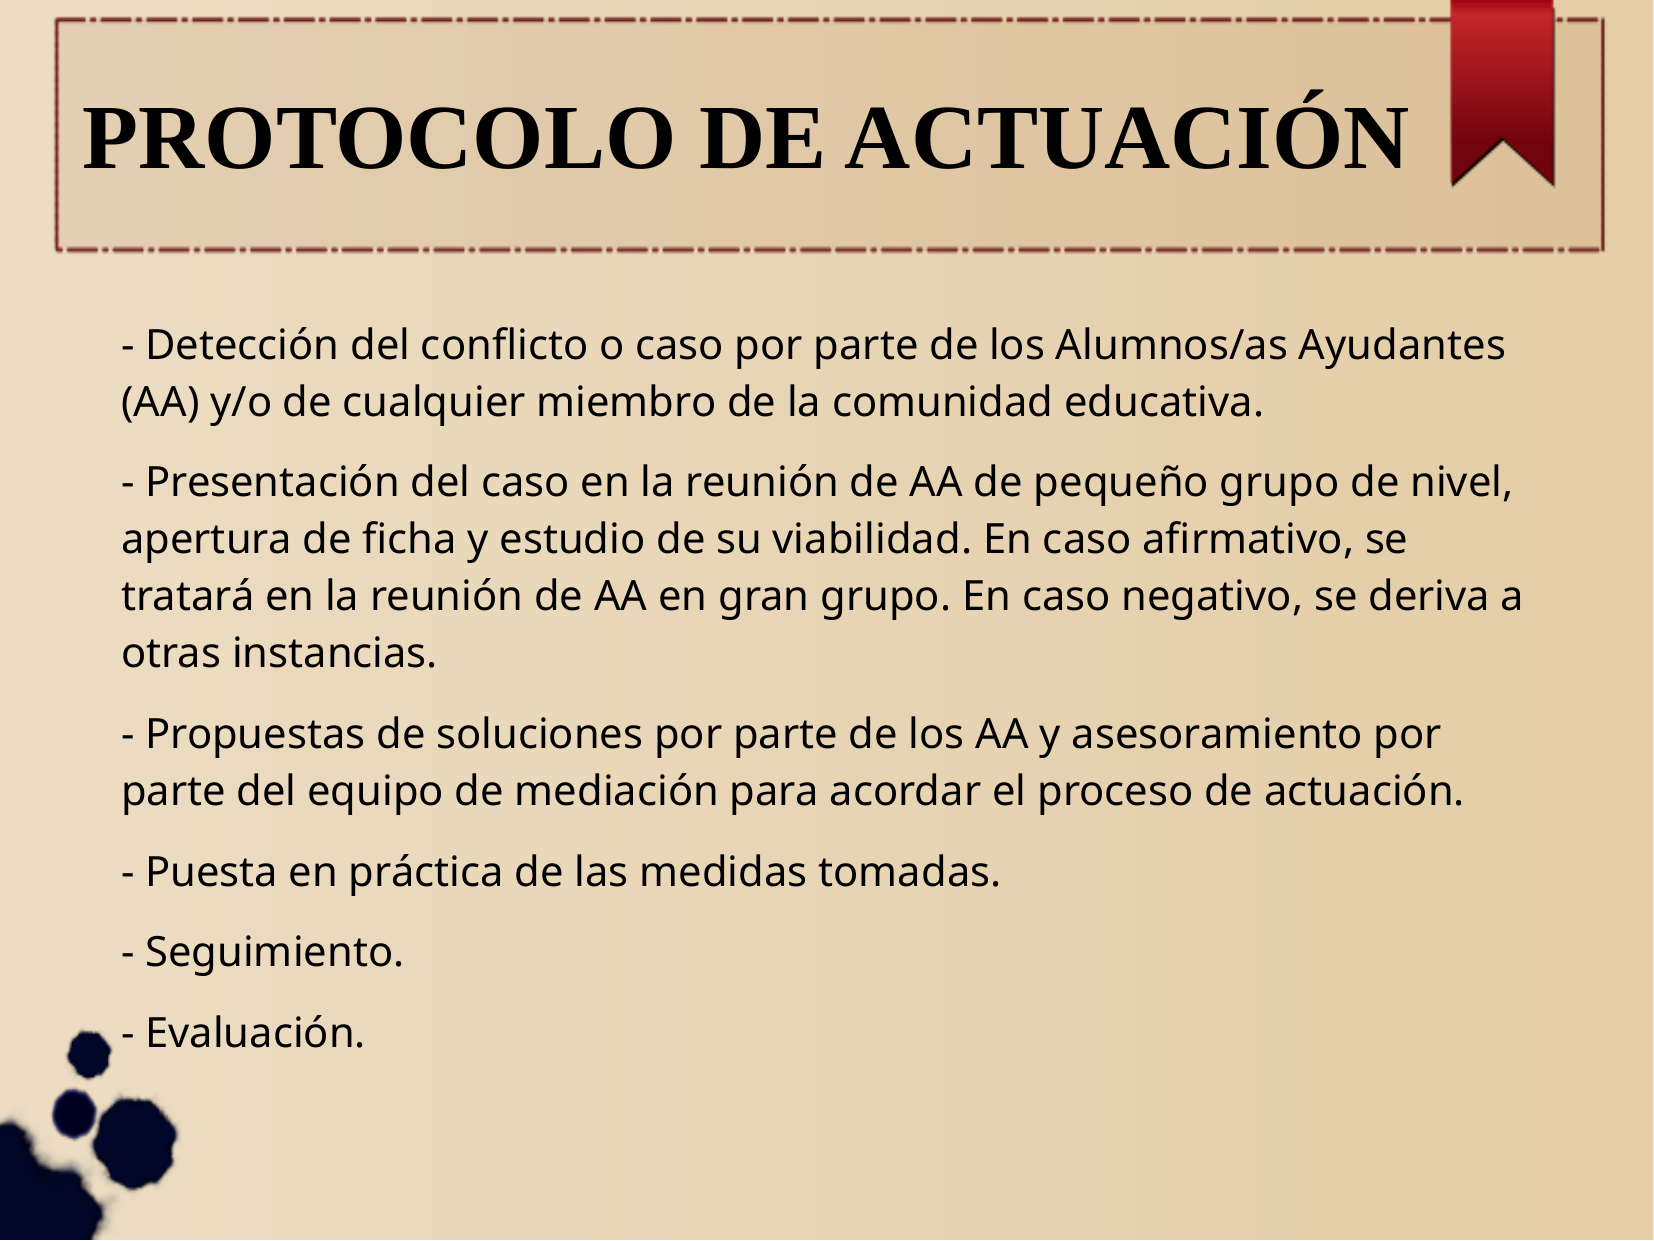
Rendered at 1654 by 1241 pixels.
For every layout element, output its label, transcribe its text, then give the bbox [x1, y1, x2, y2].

picture [0, 0, 1654, 1240]
text_box - Detección del conflicto o caso por parte de los Alumnos/as Ayudantes (AA) y/o de cualquier miembro de la comunidad educativa. - Presentación del caso en la reunión de AA de pequeño grupo de nivel, apertura de ficha y estudio de su viabilidad. En caso afirmativo, se tratará en la reunión de AA en gran grupo. En caso negativo, se deriva a otras instancias. - Propuestas de soluciones por parte de los AA y asesoramiento por parte del equipo de mediación para acordar el proceso de actuación. - Puesta en práctica de las medidas tomadas. - Seguimiento. - Evaluación. [82, 307, 1548, 1081]
title PROTOCOLO DE ACTUACIÓN [82, 47, 1412, 229]
